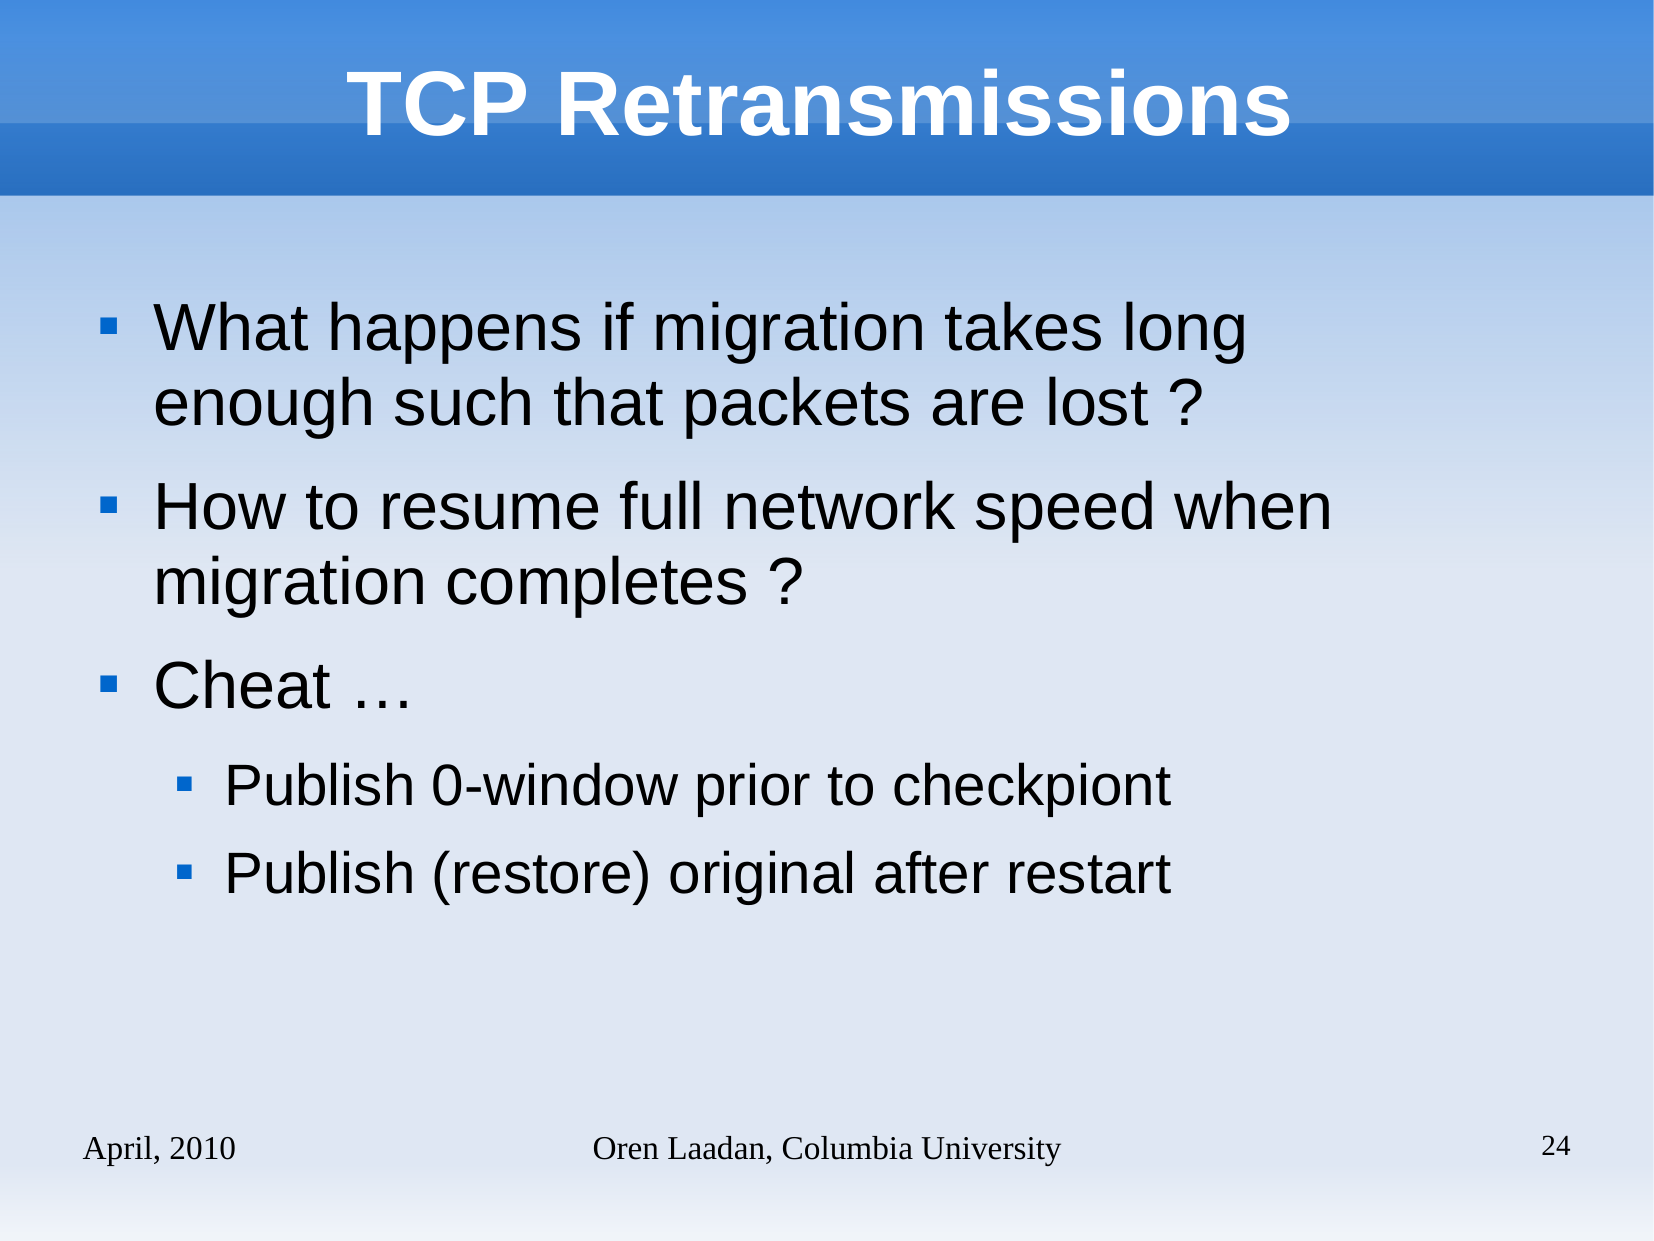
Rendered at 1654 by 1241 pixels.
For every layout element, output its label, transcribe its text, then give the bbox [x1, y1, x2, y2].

title TCP Retransmissions [76, 7, 1565, 200]
list What happens if migration takes long enough such that packets are lost ? How to resume full network speed when migration completes ? Cheat … Publish 0-window prior to checkpiont Publish (restore) original after restart [82, 290, 1571, 1094]
picture [0, 0, 1654, 1241]
